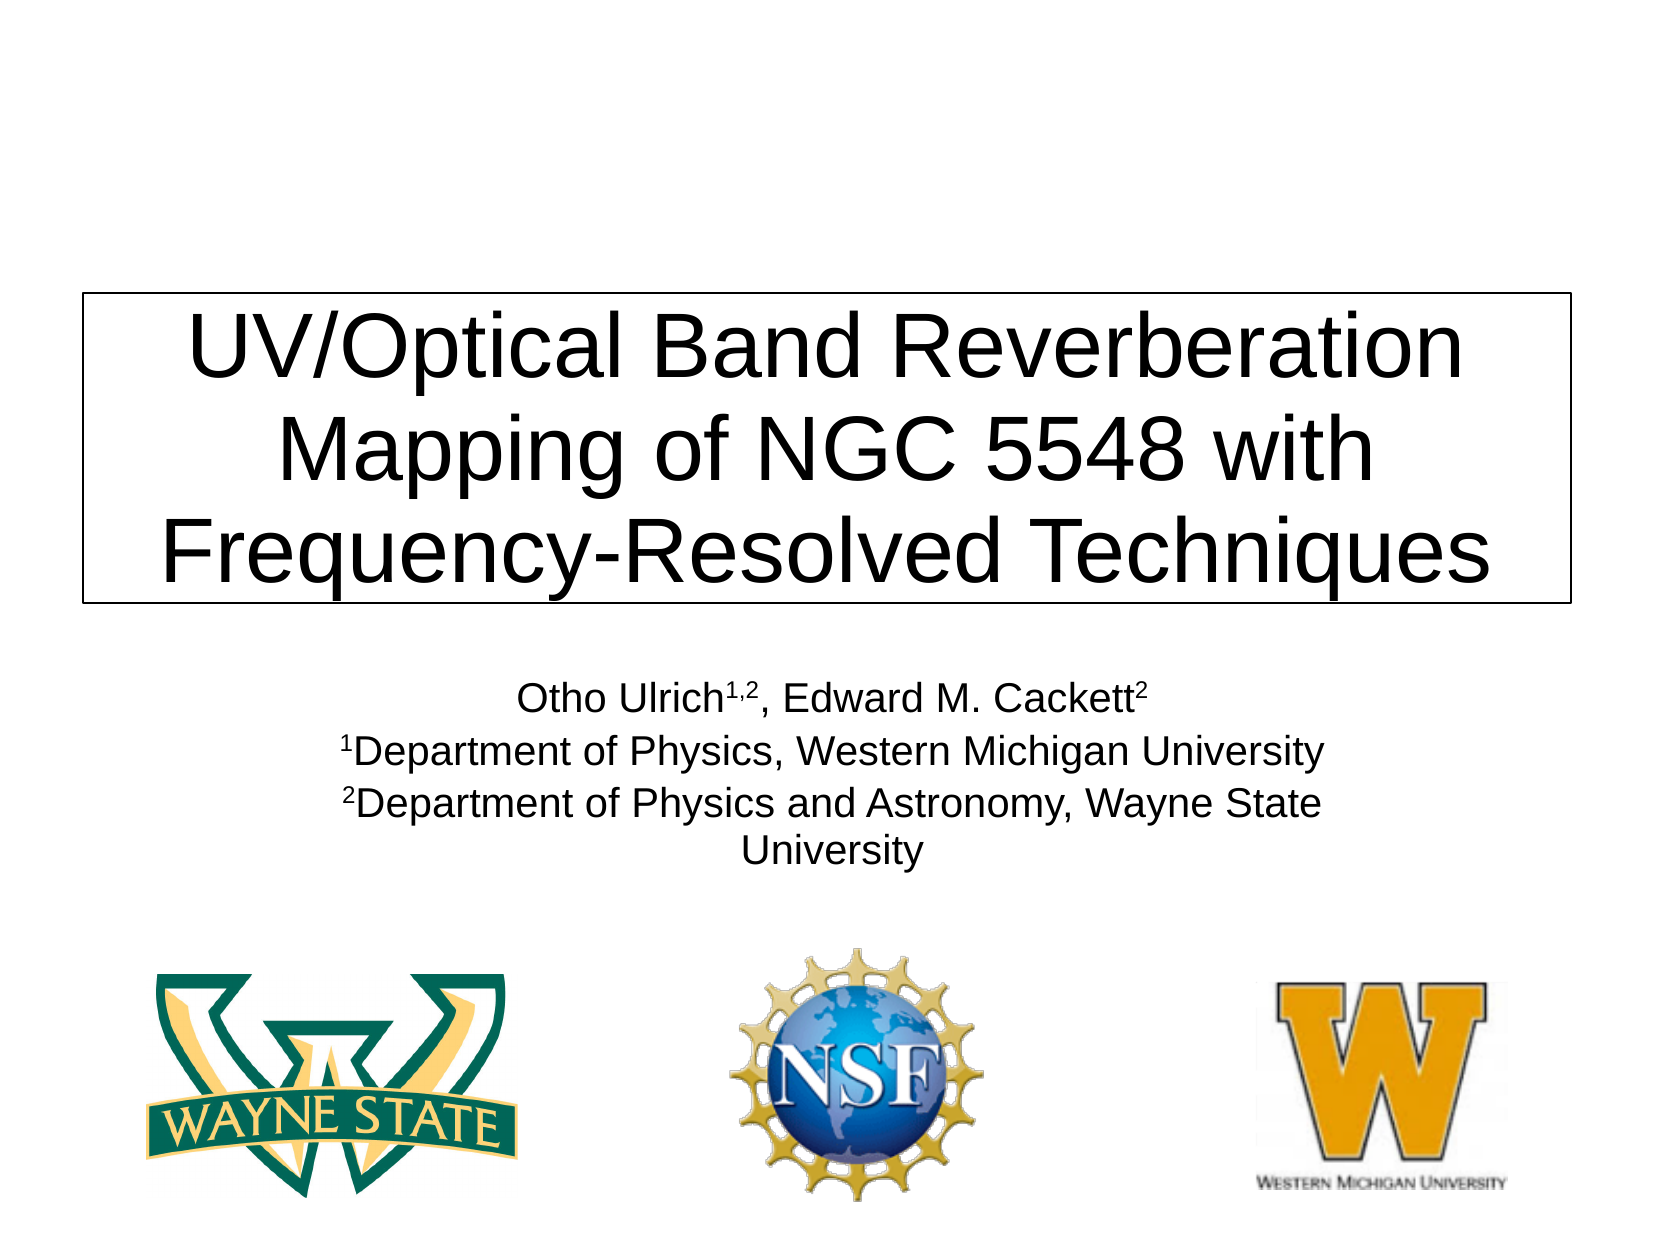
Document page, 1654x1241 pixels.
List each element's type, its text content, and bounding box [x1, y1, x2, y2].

picture [727, 944, 987, 1206]
subtitle Otho Ulrich1,2, Edward M. Cackett2 1Department of Physics, Western Michigan University 2Department of Physics and Astronomy, Wayne State University [270, 675, 1396, 1035]
picture [146, 974, 518, 1198]
picture [1255, 981, 1508, 1190]
title UV/Optical Band Reverberation Mapping of NGC 5548 with Frequency-Resolved Techniques [82, 293, 1571, 604]
